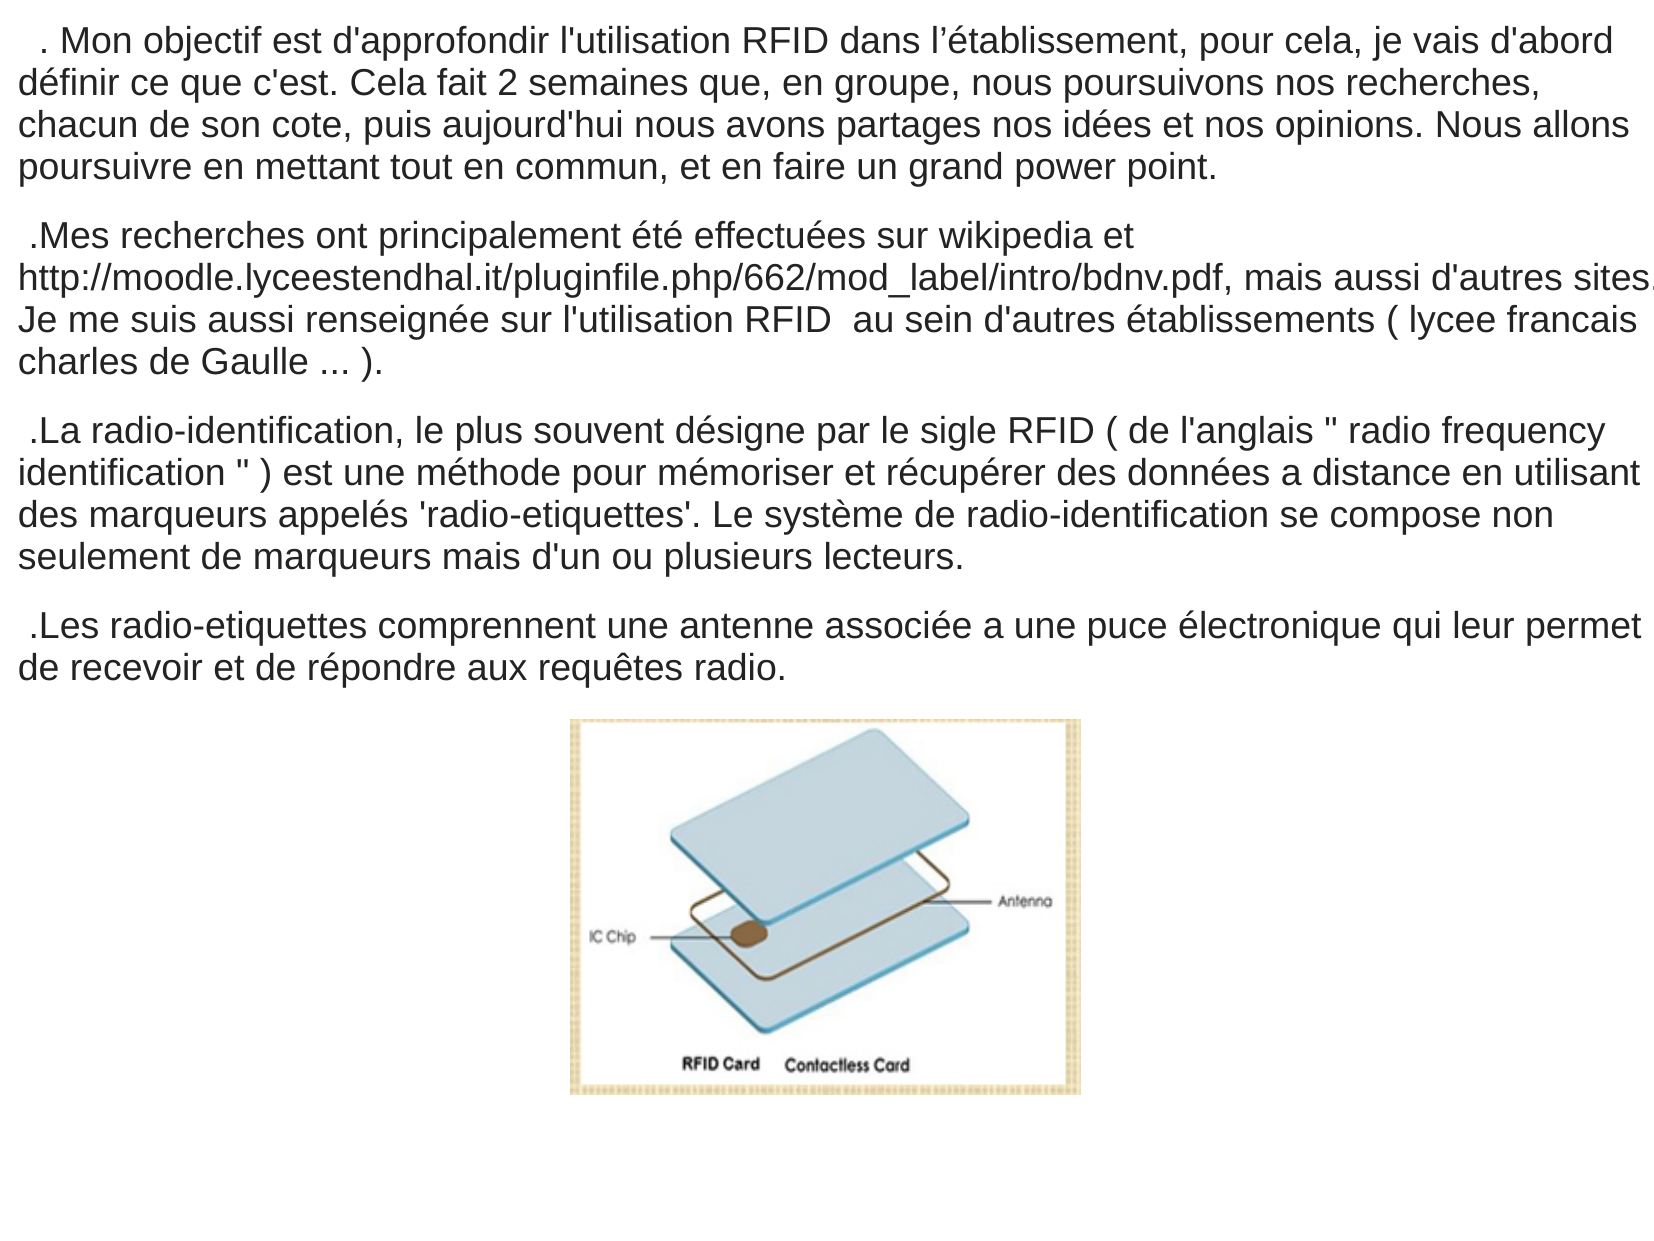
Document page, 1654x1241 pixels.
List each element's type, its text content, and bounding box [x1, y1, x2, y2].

text_box . Mon objectif est d'approfondir l'utilisation RFID dans l’établissement, pour cela, je vais d'abord définir ce que c'est. Cela fait 2 semaines que, en groupe, nous poursuivons nos recherches, chacun de son cote, puis aujourd'hui nous avons partages nos idées et nos opinions. Nous allons poursuivre en mettant tout en commun, et en faire un grand power point. .Mes recherches ont principalement été effectuées sur wikipedia et http://moodle.lyceestendhal.it/pluginfile.php/662/mod_label/intro/bdnv.pdf, mais aussi d'autres sites. Je me suis aussi renseignée sur l'utilisation RFID au sein d'autres établissements ( lycee francais charles de Gaulle ... ). .La radio-identification, le plus souvent désigne par le sigle RFID ( de l'anglais " radio frequency identification " ) est une méthode pour mémoriser et récupérer des données a distance en utilisant des marqueurs appelés 'radio-etiquettes'. Le système de radio-identification se compose non seulement de marqueurs mais d'un ou plusieurs lecteurs. .Les radio-etiquettes comprennent une antenne associée a une puce électronique qui leur permet de recevoir et de répondre aux requêtes radio. [3, 12, 1654, 1241]
picture [570, 719, 1081, 1096]
